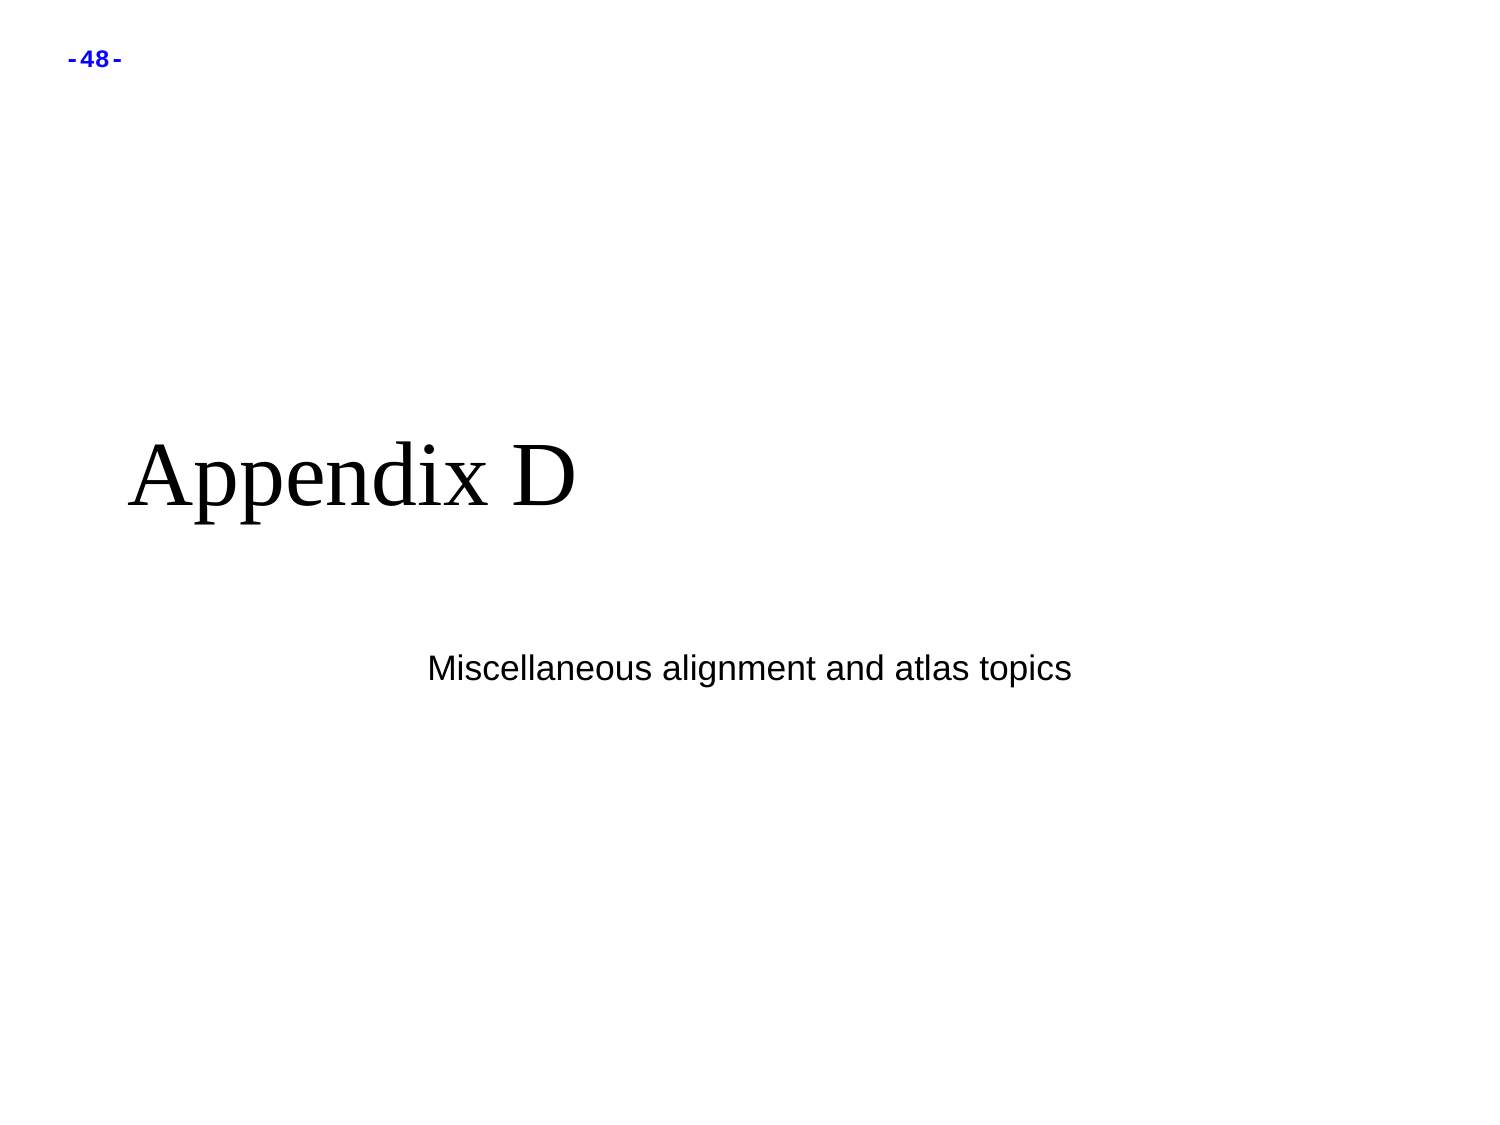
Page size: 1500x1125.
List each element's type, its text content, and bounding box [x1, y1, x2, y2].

text_box Appendix D [112, 374, 1388, 563]
text_box Miscellaneous alignment and atlas topics [225, 637, 1276, 926]
